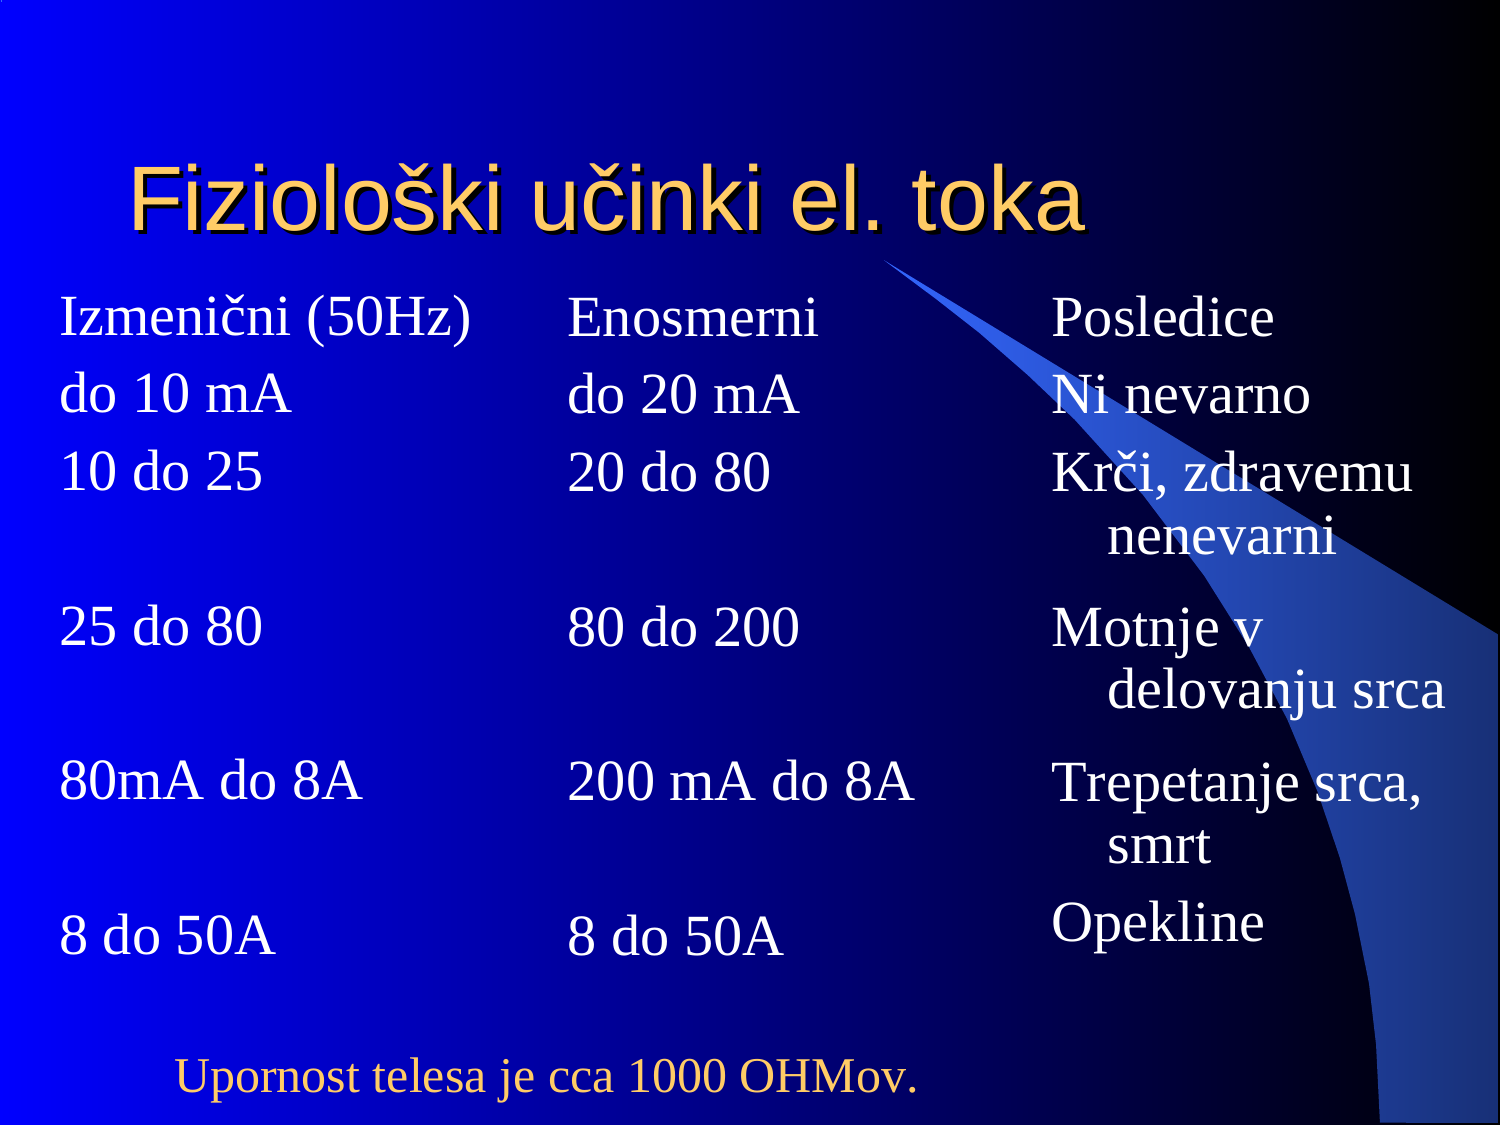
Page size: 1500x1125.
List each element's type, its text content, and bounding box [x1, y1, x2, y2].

list Izmenični (50Hz) do 10 mA 10 do 25 25 do 80 80mA do 8A 8 do 50A [29, 277, 550, 1059]
text_box Upornost telesa je cca 1000 OHMov. [159, 1034, 1105, 1111]
title Fiziološki učinki el. toka [111, 99, 1438, 278]
text_box Posledice Ni nevarno Krči, zdravemu nenevarni Motnje v delovanju srca Trepetanje srca, smrt Opekline [1021, 278, 1500, 1125]
text_box Enosmerni do 20 mA 20 do 80 80 do 200 200 mA do 8A 8 do 50A [537, 278, 1021, 1034]
